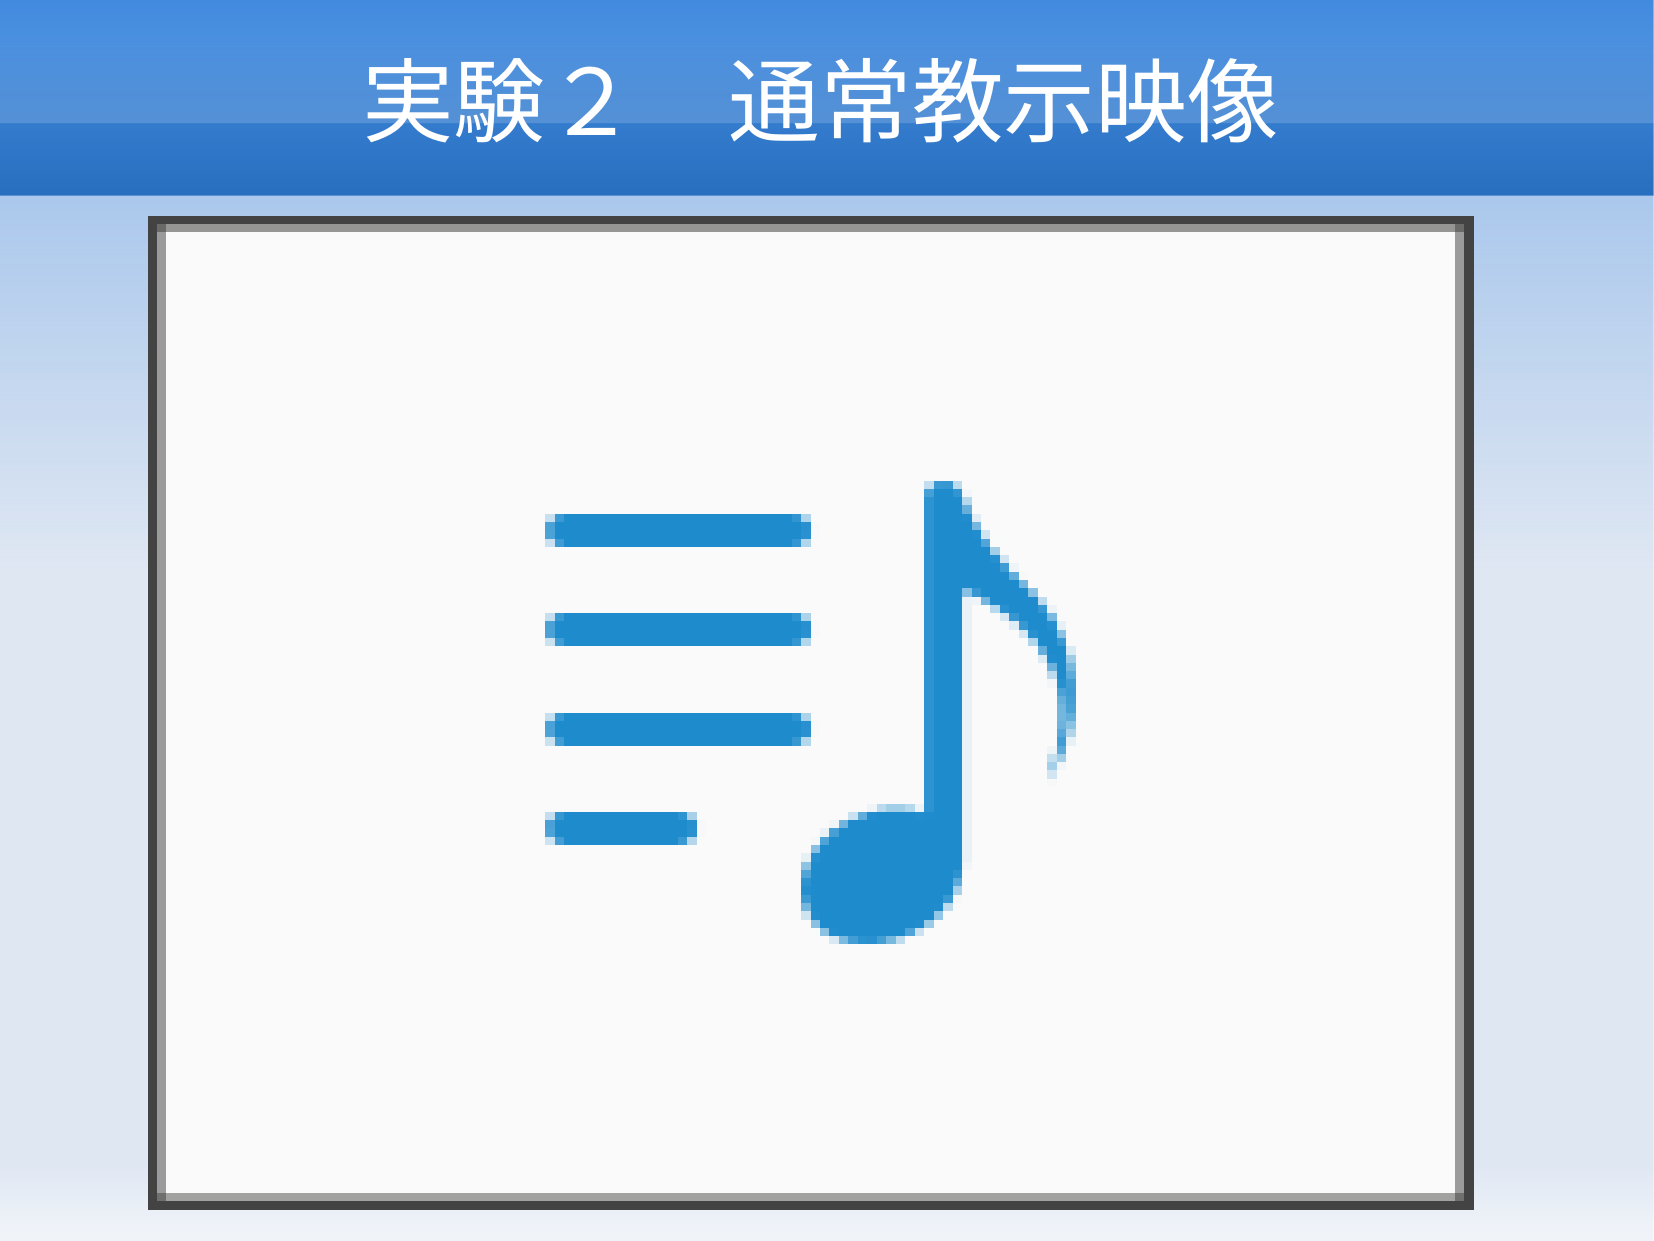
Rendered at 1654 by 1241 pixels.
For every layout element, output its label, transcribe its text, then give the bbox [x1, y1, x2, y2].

picture [0, 0, 1654, 1241]
title 実験２ 通常教示映像 [76, 0, 1565, 208]
text_box [147, 215, 1475, 1211]
